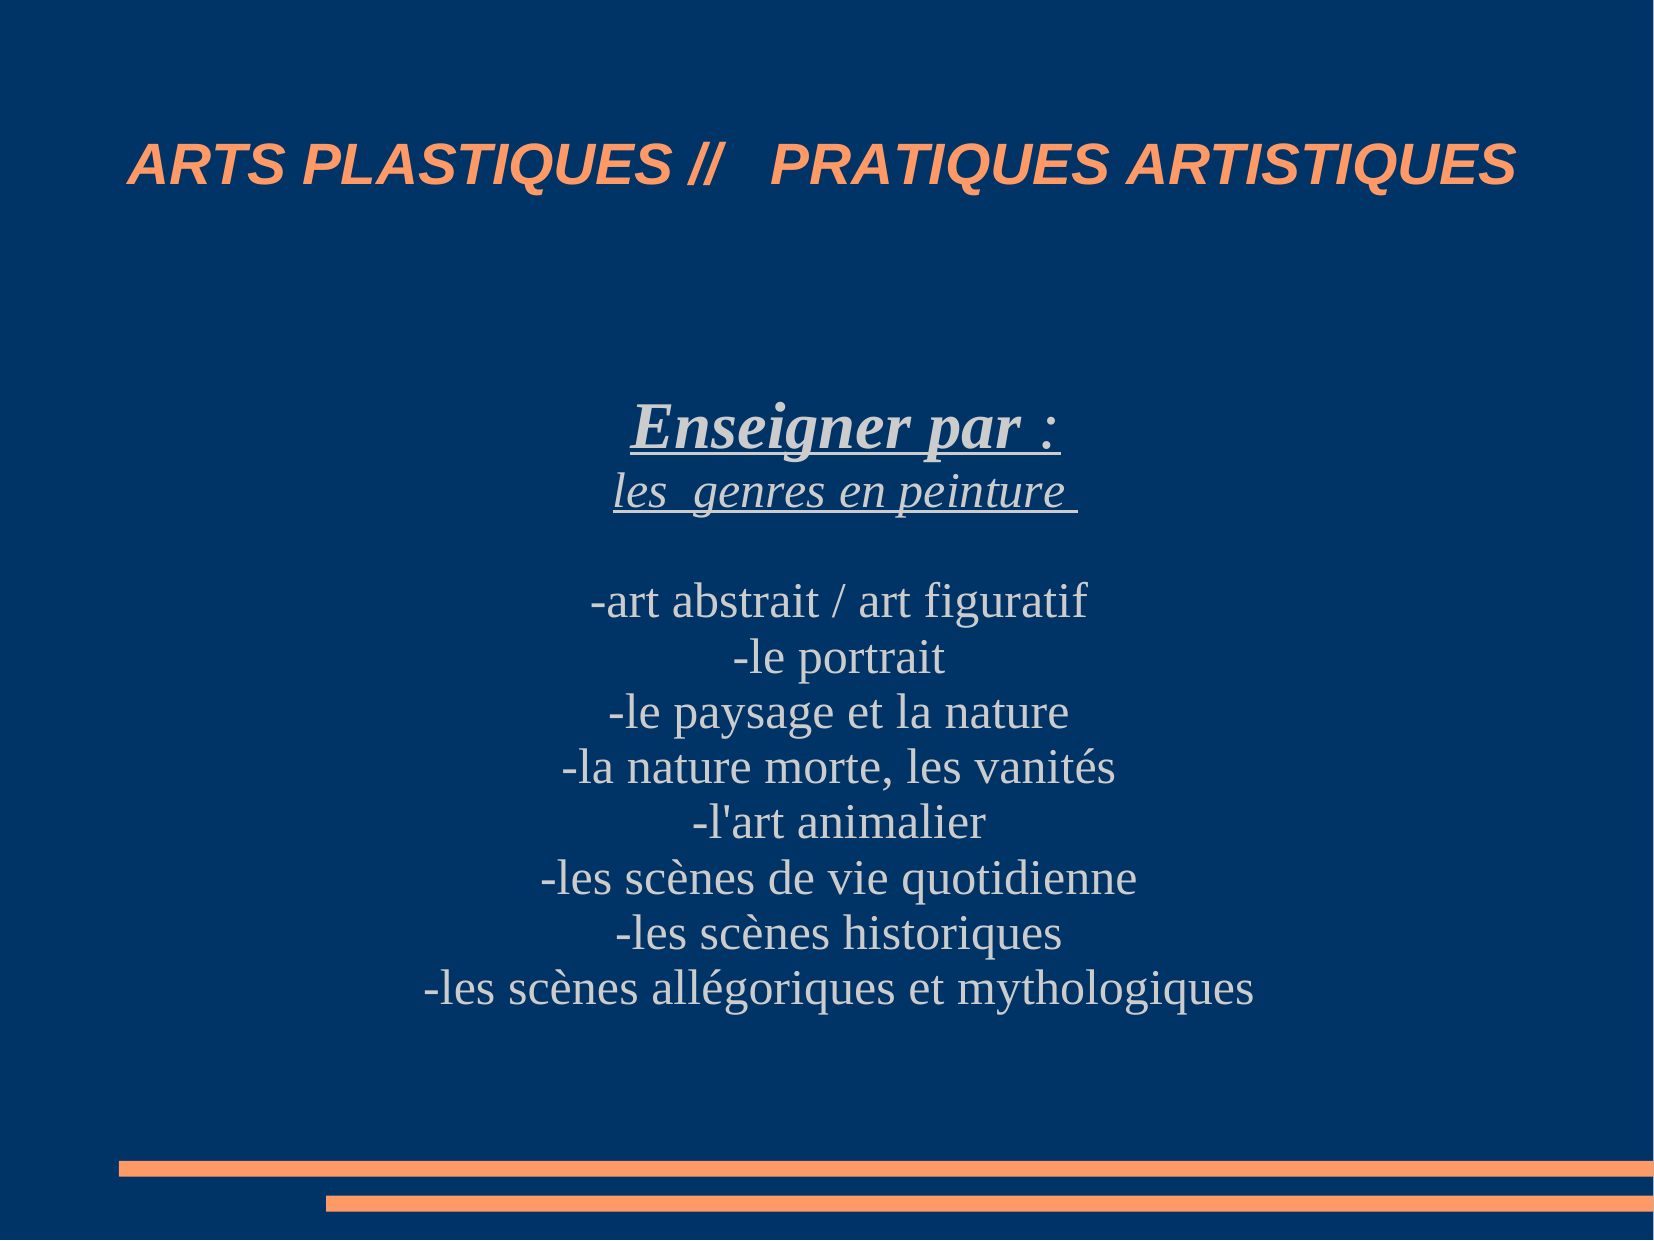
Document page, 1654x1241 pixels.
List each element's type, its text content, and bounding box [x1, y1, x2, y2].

subtitle Enseigner par : les genres en peinture -art abstrait / art figuratif -le portrait -le paysage et la nature -la nature morte, les vanités -l'art animalier -les scènes de vie quotidienne -les scènes historiques -les scènes allégoriques et mythologiques [125, 324, 1565, 1135]
title ARTS PLASTIQUES // PRATIQUES ARTISTIQUES [123, 29, 1536, 355]
